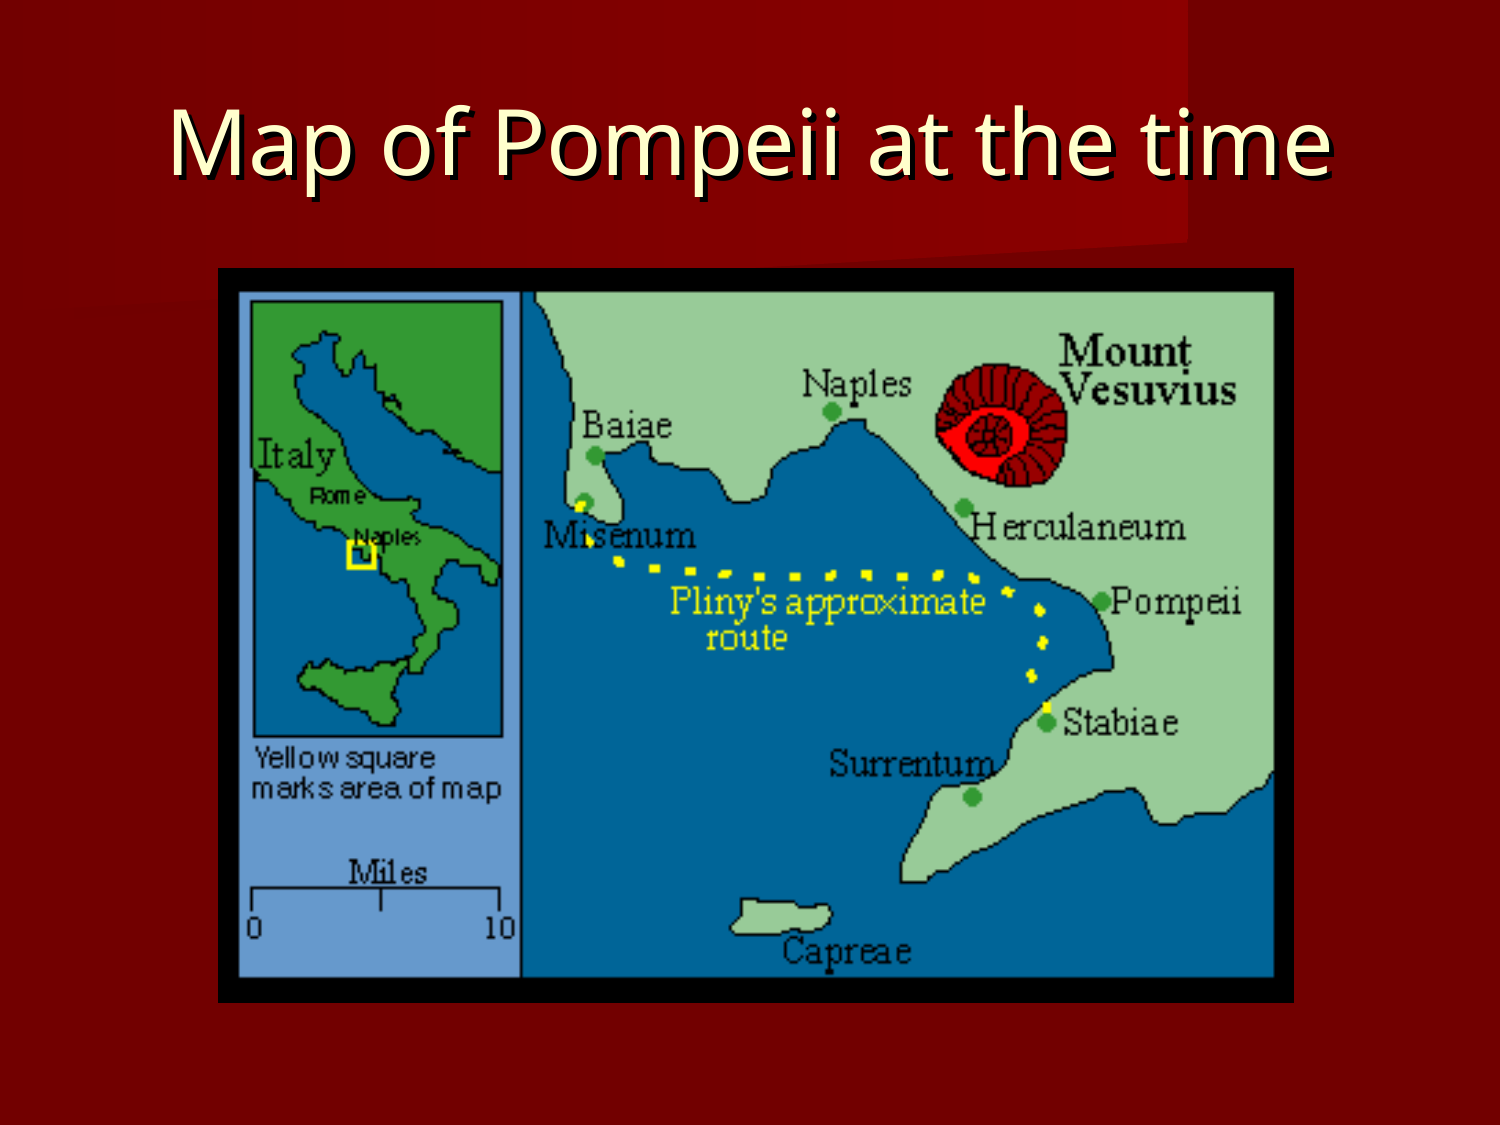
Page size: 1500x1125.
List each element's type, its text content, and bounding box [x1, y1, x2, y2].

title Map of Pompeii at the time [75, 45, 1426, 233]
picture [218, 268, 1294, 1003]
